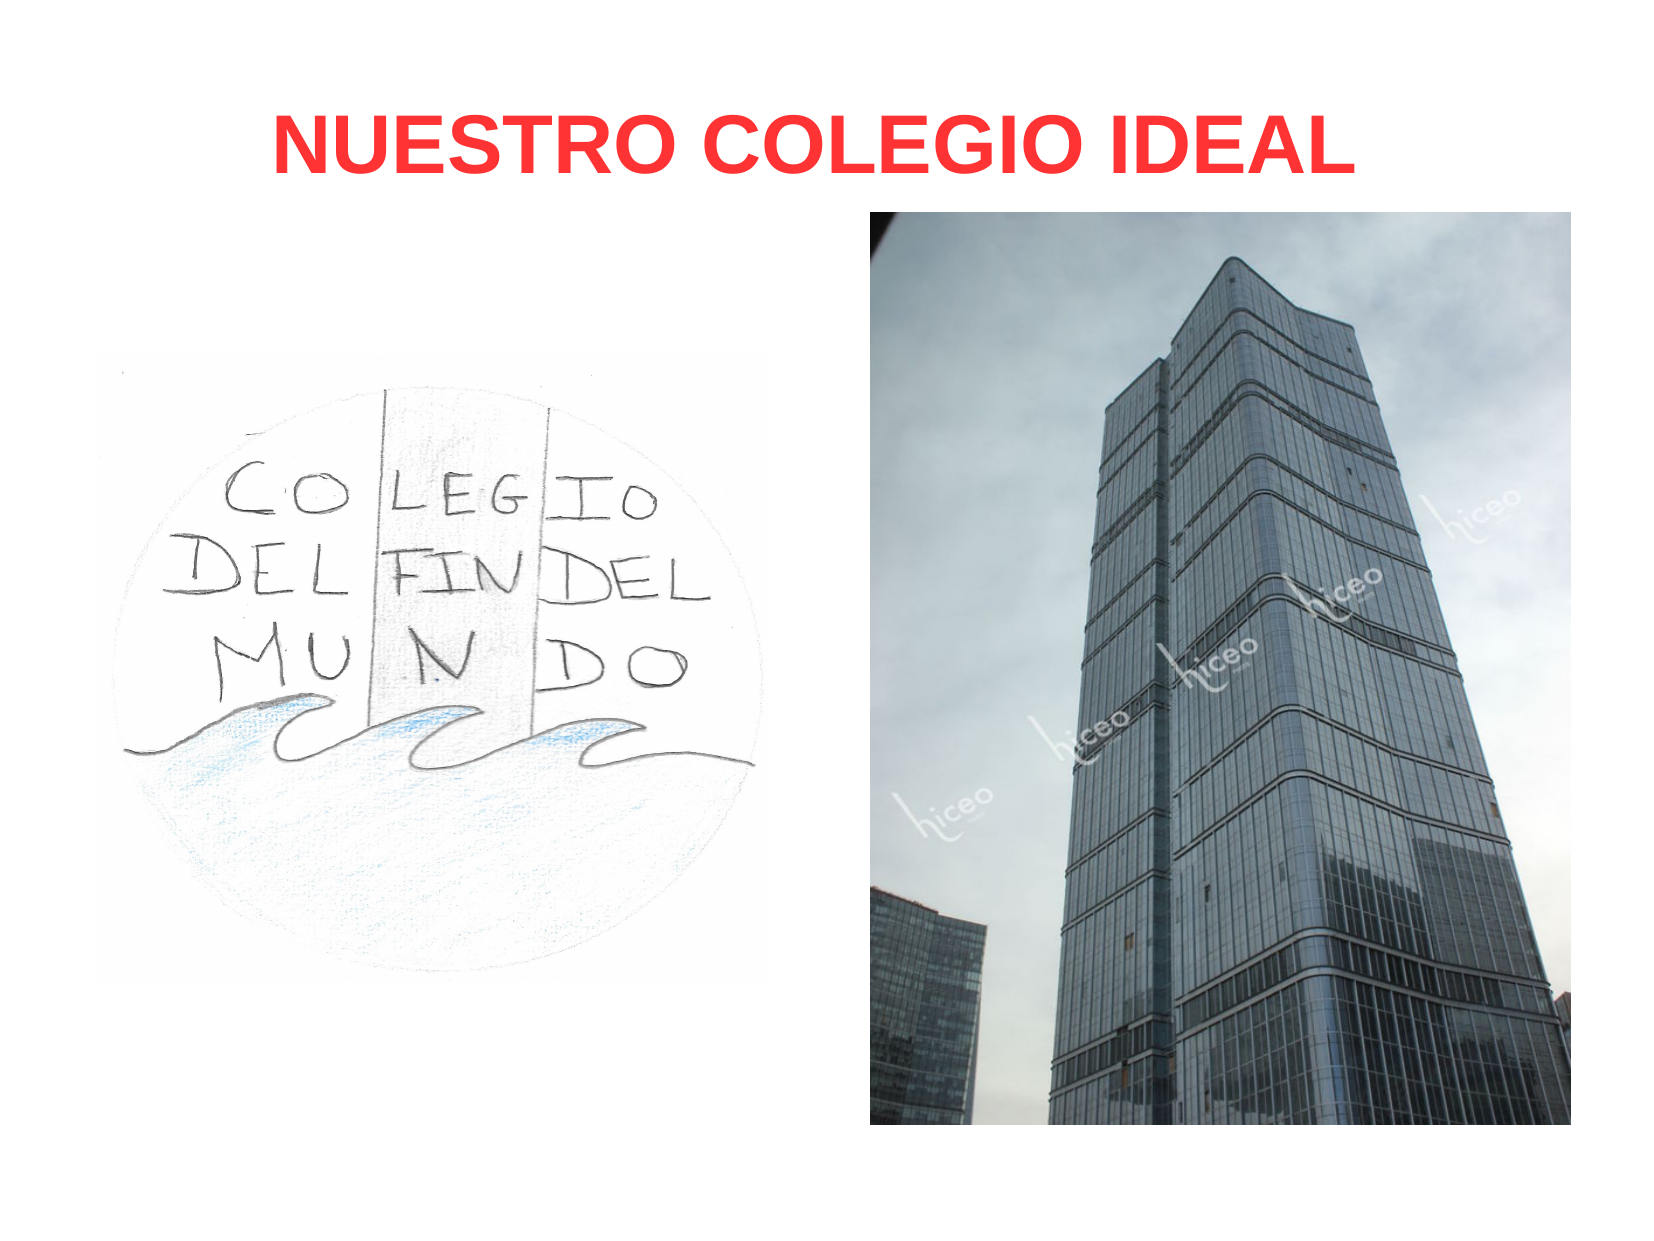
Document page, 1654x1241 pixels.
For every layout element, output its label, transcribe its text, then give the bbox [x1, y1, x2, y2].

picture [870, 212, 1571, 1125]
picture [94, 354, 768, 981]
title NUESTRO COLEGIO IDEAL [70, 40, 1559, 249]
